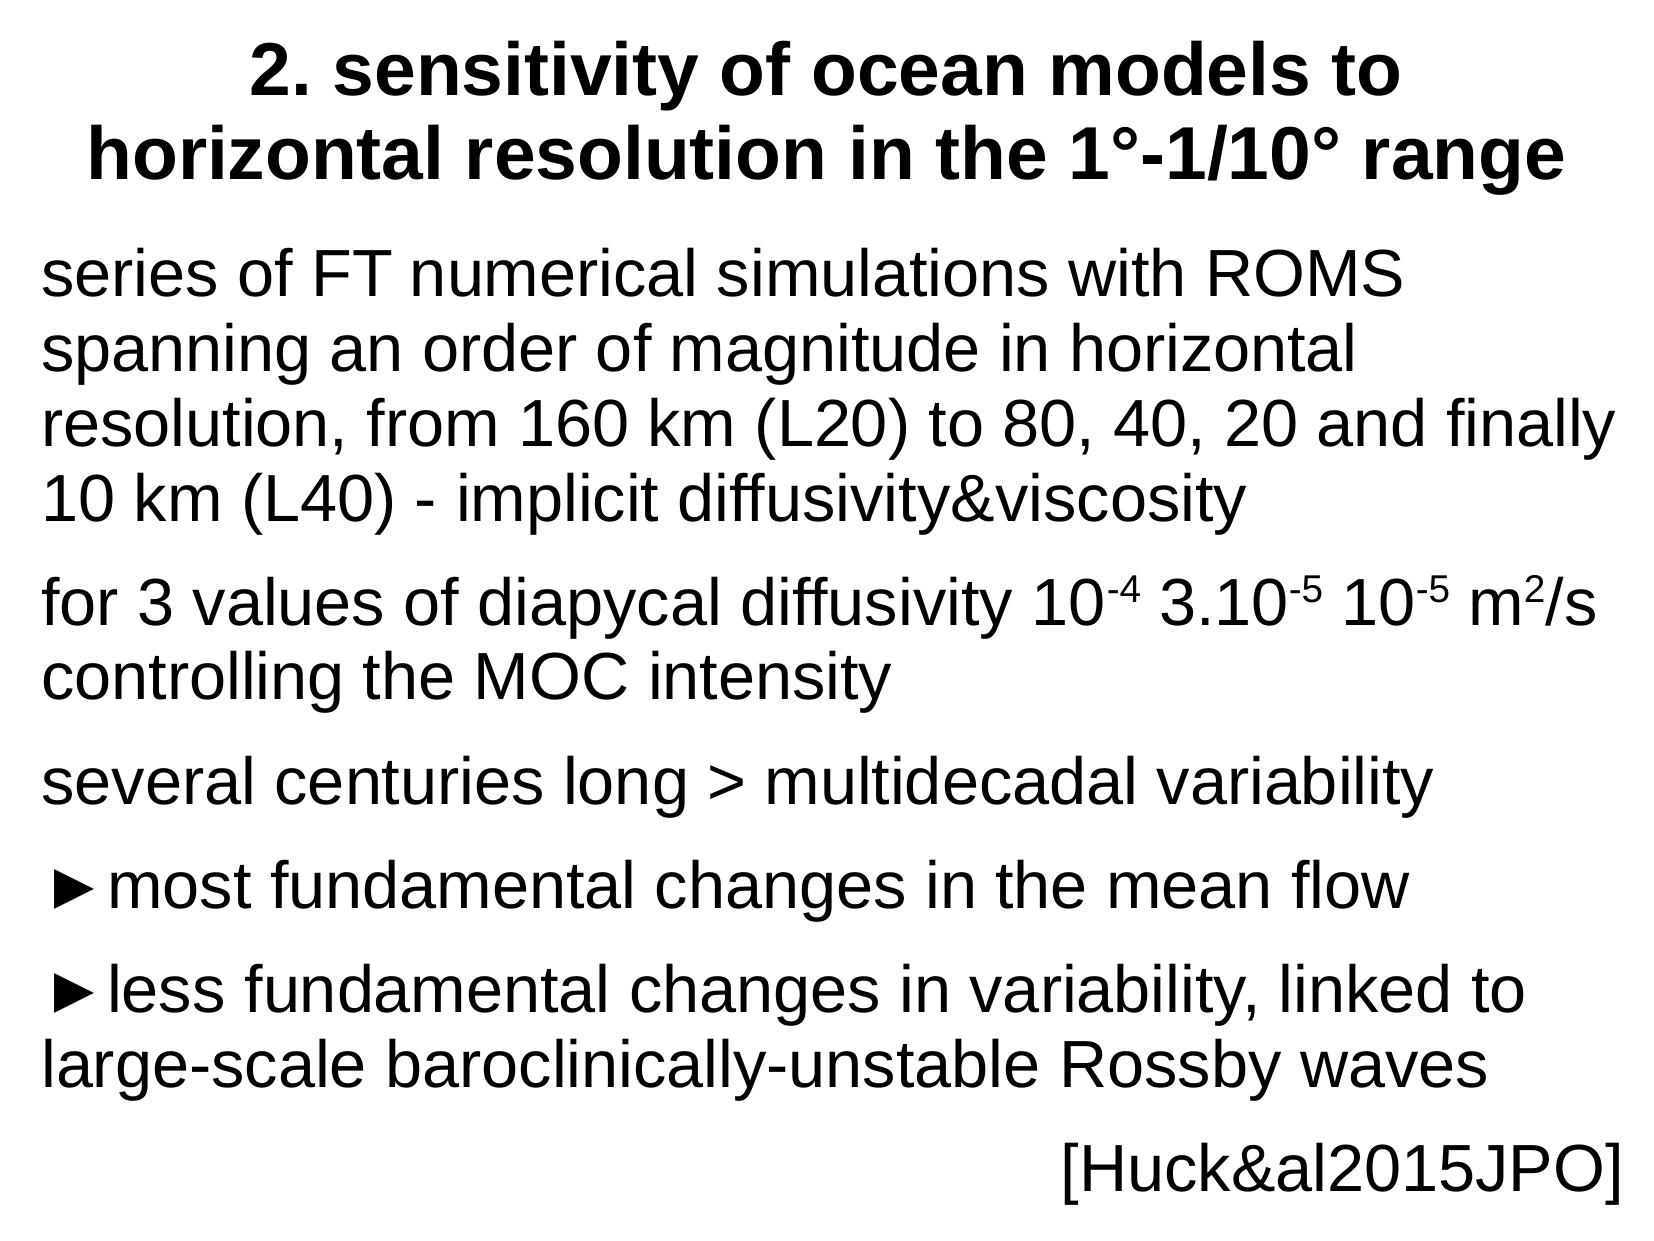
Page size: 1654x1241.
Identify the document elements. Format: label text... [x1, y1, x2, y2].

title 2. sensitivity of ocean models to horizontal resolution in the 1°-1/10° range [82, 8, 1571, 216]
list series of FT numerical simulations with ROMS spanning an order of magnitude in horizontal resolution, from 160 km (L20) to 80, 40, 20 and finally 10 km (L40) - implicit diffusivity&viscosity for 3 values of diapycal diffusivity 10-4 3.10-5 10-5 m2/s controlling the MOC intensity several centuries long > multidecadal variability ►most fundamental changes in the mean flow ►less fundamental changes in variability, linked to large-scale baroclinically-unstable Rossby waves [Huck&al2015JPO] [41, 236, 1625, 1207]
